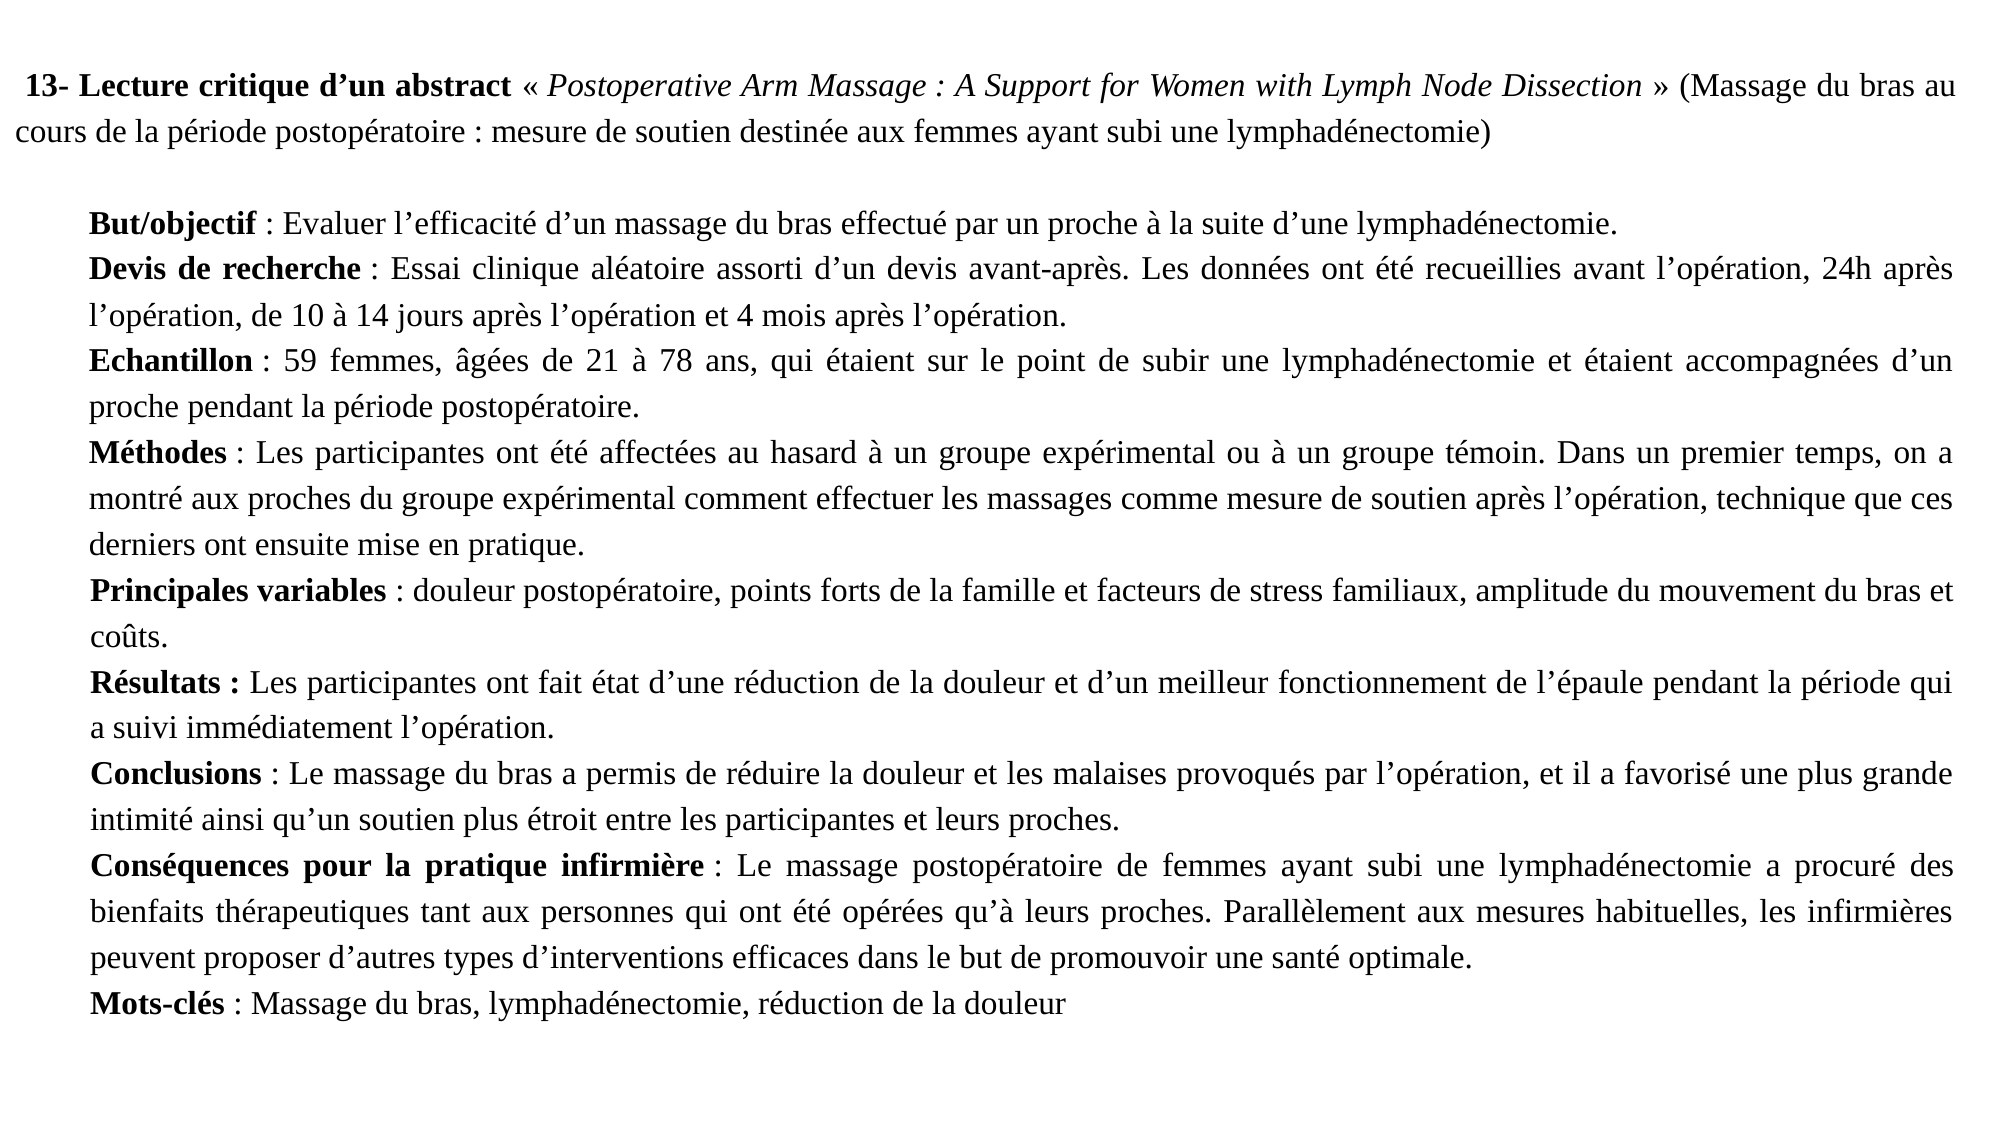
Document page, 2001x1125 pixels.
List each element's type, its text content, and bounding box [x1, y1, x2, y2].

text_box 13- Lecture critique d’un abstract « Postoperative Arm Massage : A Support for Women with Lymph Node Dissection » (Massage du bras au cours de la période postopératoire : mesure de soutien destinée aux femmes ayant subi une lymphadénectomie) But/objectif : Evaluer l’efficacité d’un massage du bras effectué par un proche à la suite d’une lymphadénectomie. Devis de recherche : Essai clinique aléatoire assorti d’un devis avant-après. Les données ont été recueillies avant l’opération, 24h après l’opération, de 10 à 14 jours après l’opération et 4 mois après l’opération. Echantillon : 59 femmes, âgées de 21 à 78 ans, qui étaient sur le point de subir une lymphadénectomie et étaient accompagnées d’un proche pendant la période postopératoire. Méthodes : Les participantes ont été affectées au hasard à un groupe expérimental ou à un groupe témoin. Dans un premier temps, on a montré aux proches du groupe expérimental comment effectuer les massages comme mesure de soutien après l’opération, technique que ces derniers ont ensuite mise en pratique. Principales variables : douleur postopératoire, points forts de la famille et facteurs de stress familiaux, amplitude du mouvement du bras et coûts. Résultats : Les participantes ont fait état d’une réduction de la douleur et d’un meilleur fonctionnement de l’épaule pendant la période qui a suivi immédiatement l’opération. Conclusions : Le massage du bras a permis de réduire la douleur et les malaises provoqués par l’opération, et il a favorisé une plus grande intimité ainsi qu’un soutien plus étroit entre les participantes et leurs proches. Conséquences pour la pratique infirmière : Le massage postopératoire de femmes ayant subi une lymphadénectomie a procuré des bienfaits thérapeutiques tant aux personnes qui ont été opérées qu’à leurs proches. Parallèlement aux mesures habituelles, les infirmières peuvent proposer d’autres types d’interventions efficaces dans le but de promouvoir une santé optimale. Mots-clés : Massage du bras, lymphadénectomie, réduction de la douleur [0, 50, 1972, 1029]
